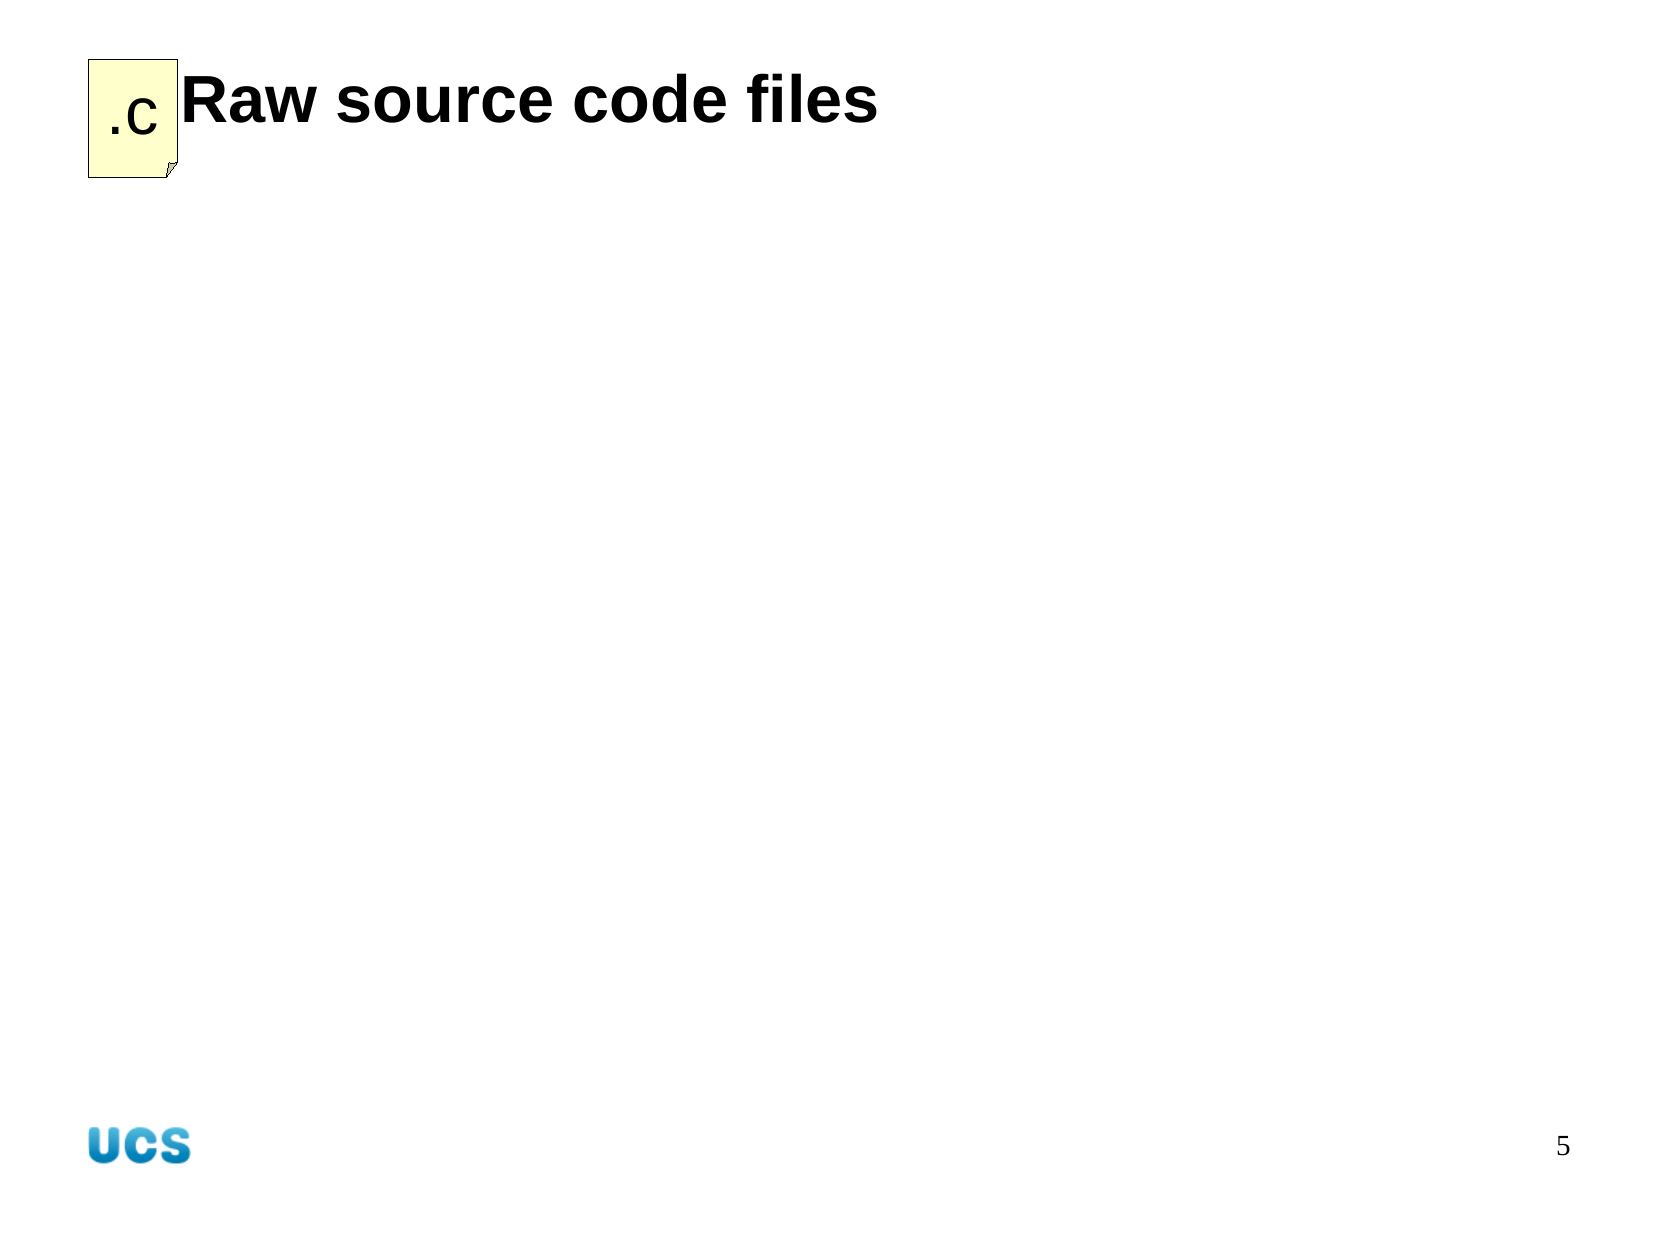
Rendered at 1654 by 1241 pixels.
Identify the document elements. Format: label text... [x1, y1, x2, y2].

picture [88, 1126, 191, 1165]
text_box Raw source code files [178, 59, 886, 140]
text_box .c [88, 59, 178, 178]
